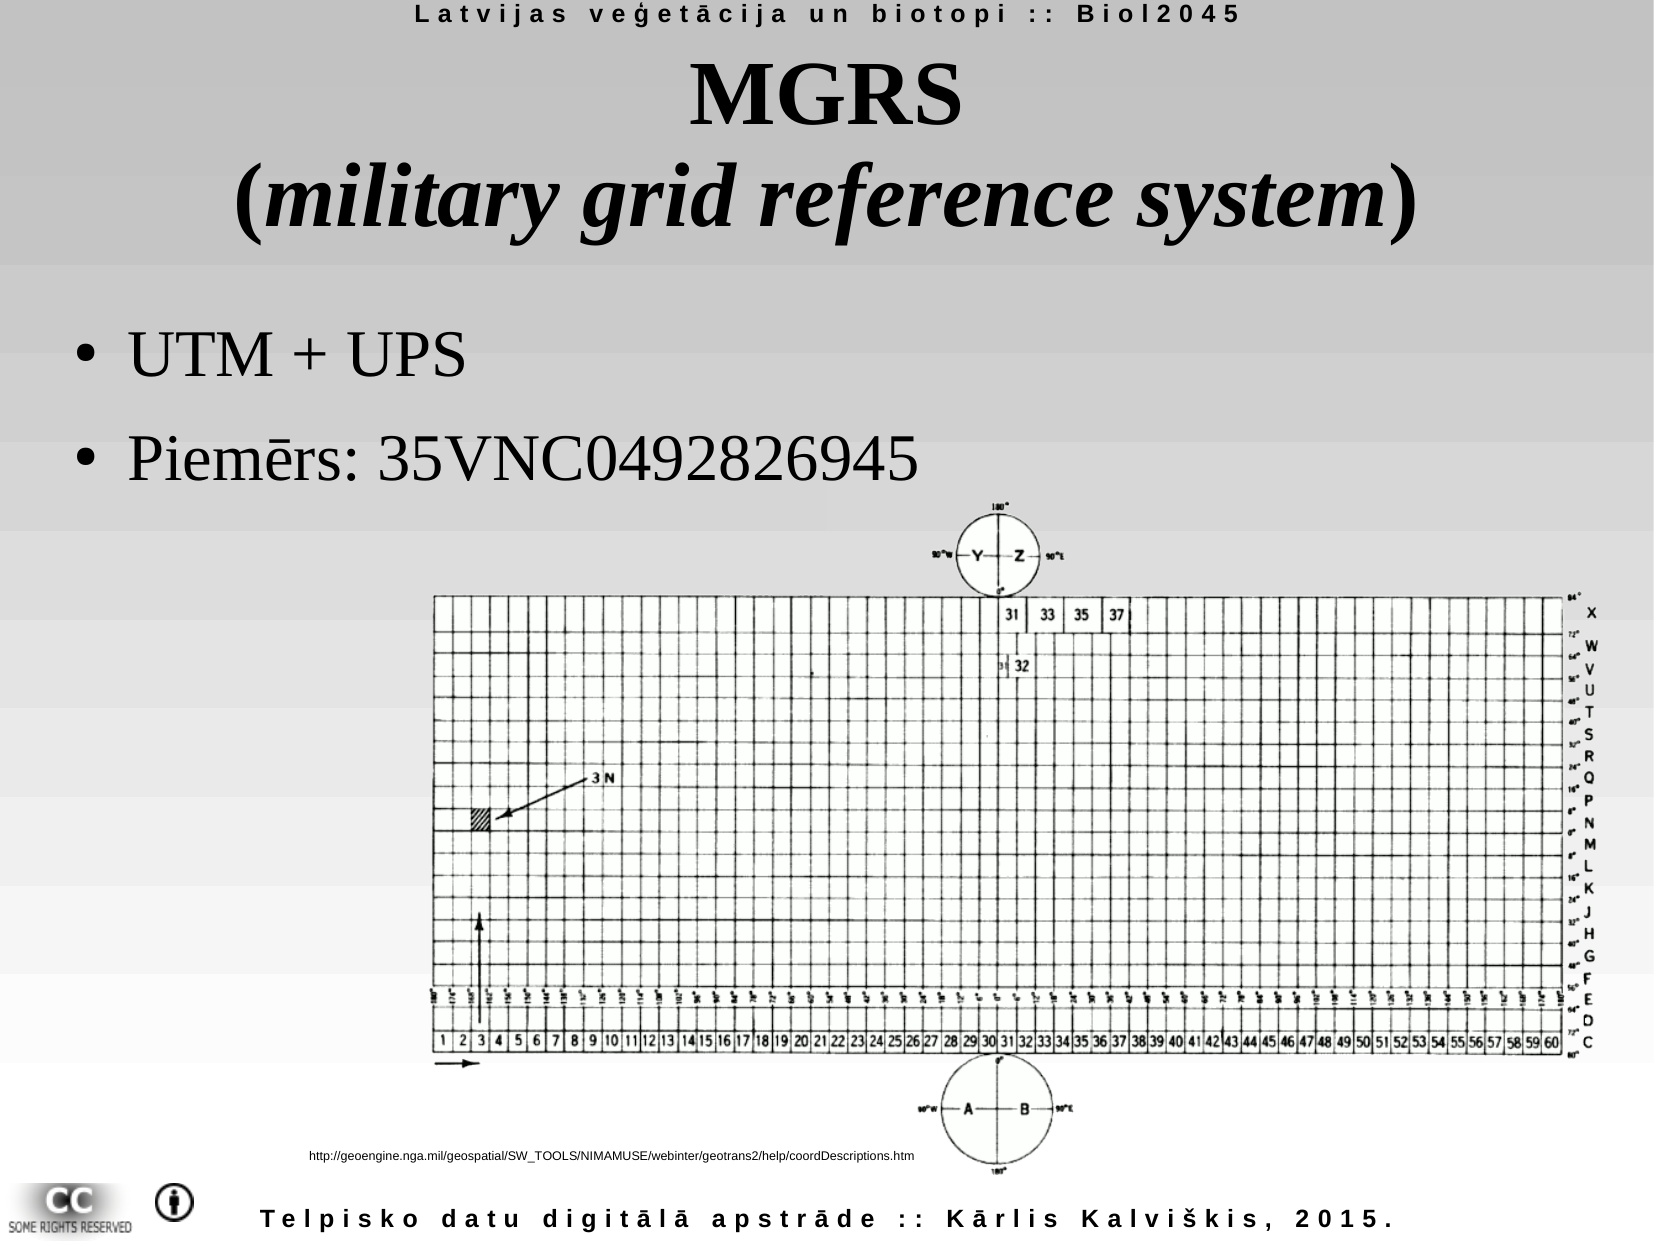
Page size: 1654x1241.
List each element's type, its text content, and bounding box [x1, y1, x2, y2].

title MGRS (military grid reference system) [0, 1, 1654, 287]
list UTM + UPS Piemērs: 35VNC0492826945 [56, 317, 1600, 1175]
picture [0, 287, 1654, 1241]
text_box http://geoengine.nga.mil/geospatial/SW_TOOLS/NIMAMUSE/webinter/geotrans2/help/coordDescriptions.htm [307, 1148, 915, 1164]
